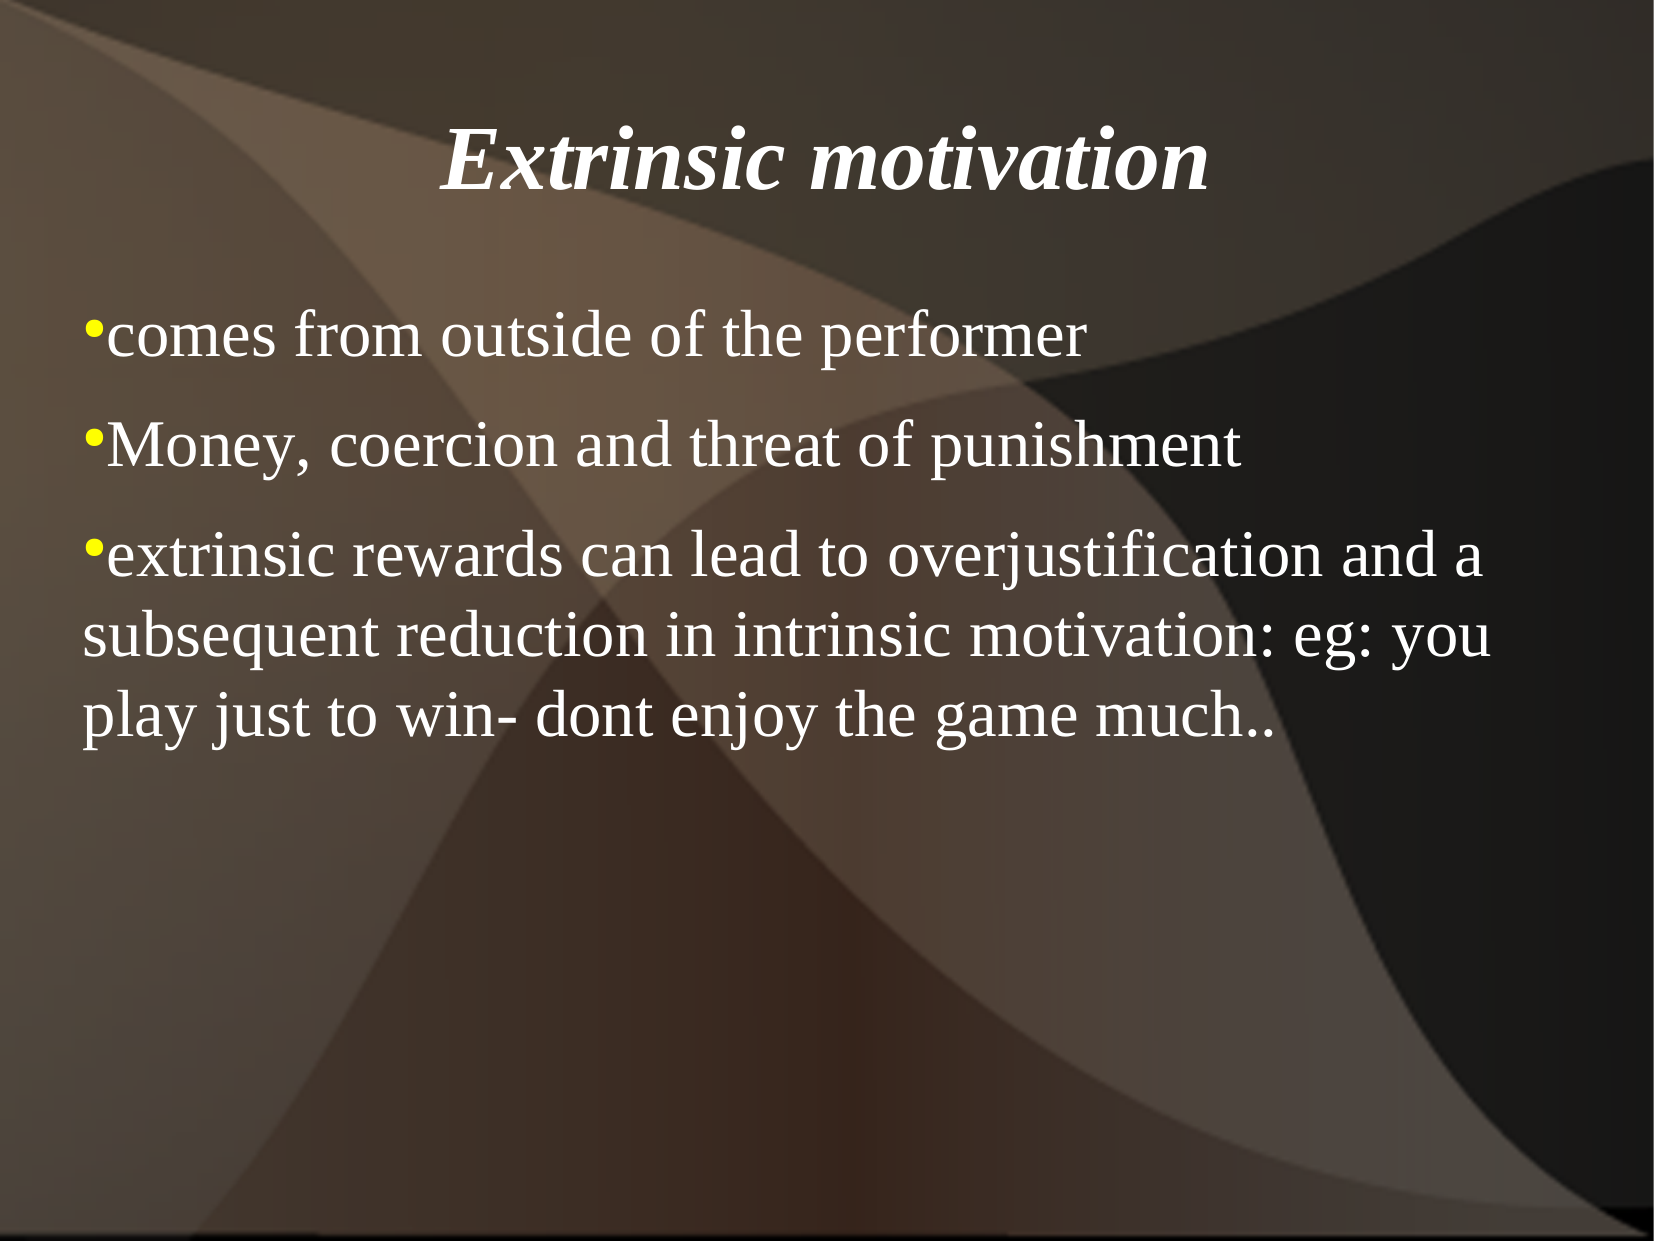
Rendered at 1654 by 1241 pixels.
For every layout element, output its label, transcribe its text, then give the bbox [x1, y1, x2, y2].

list comes from outside of the performer Money, coercion and threat of punishment extrinsic rewards can lead to overjustification and a subsequent reduction in intrinsic motivation: eg: you play just to win- dont enjoy the game much.. [82, 290, 1571, 1094]
title Extrinsic motivation [82, 56, 1571, 250]
